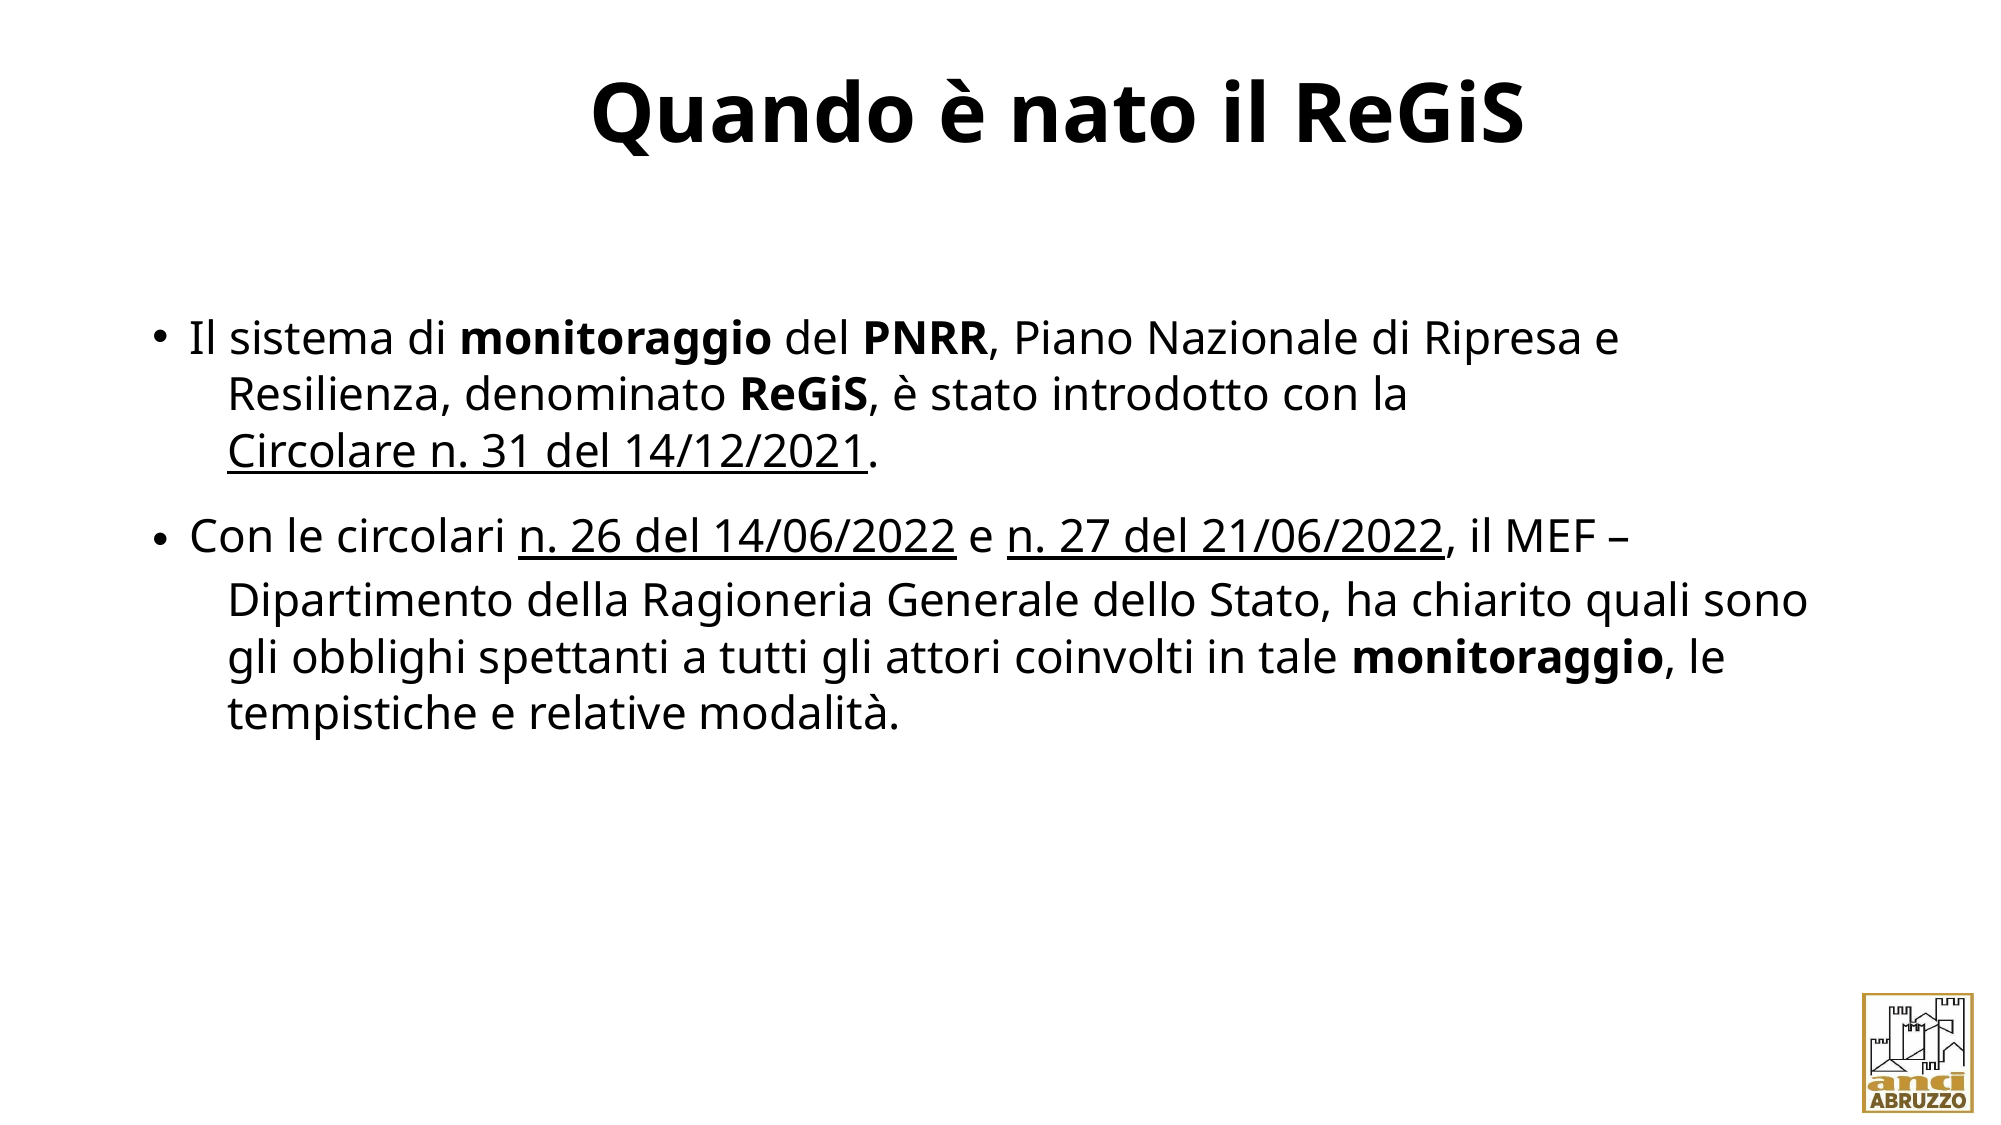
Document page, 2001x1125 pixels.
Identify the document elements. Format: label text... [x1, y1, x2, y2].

title Quando è nato il ReGiS [253, 62, 1863, 278]
list Il sistema di monitoraggio del PNRR, Piano Nazionale di Ripresa e Resilienza, denominato ReGiS, è stato introdotto con la Circolare n. 31 del 14/12/2021. Con le circolari n. 26 del 14/06/2022 e n. 27 del 21/06/2022, il MEF – Dipartimento della Ragioneria Generale dello Stato, ha chiarito quali sono gli obblighi spettanti a tutti gli attori coinvolti in tale monitoraggio, le tempistiche e relative modalità. [137, 299, 1863, 1014]
